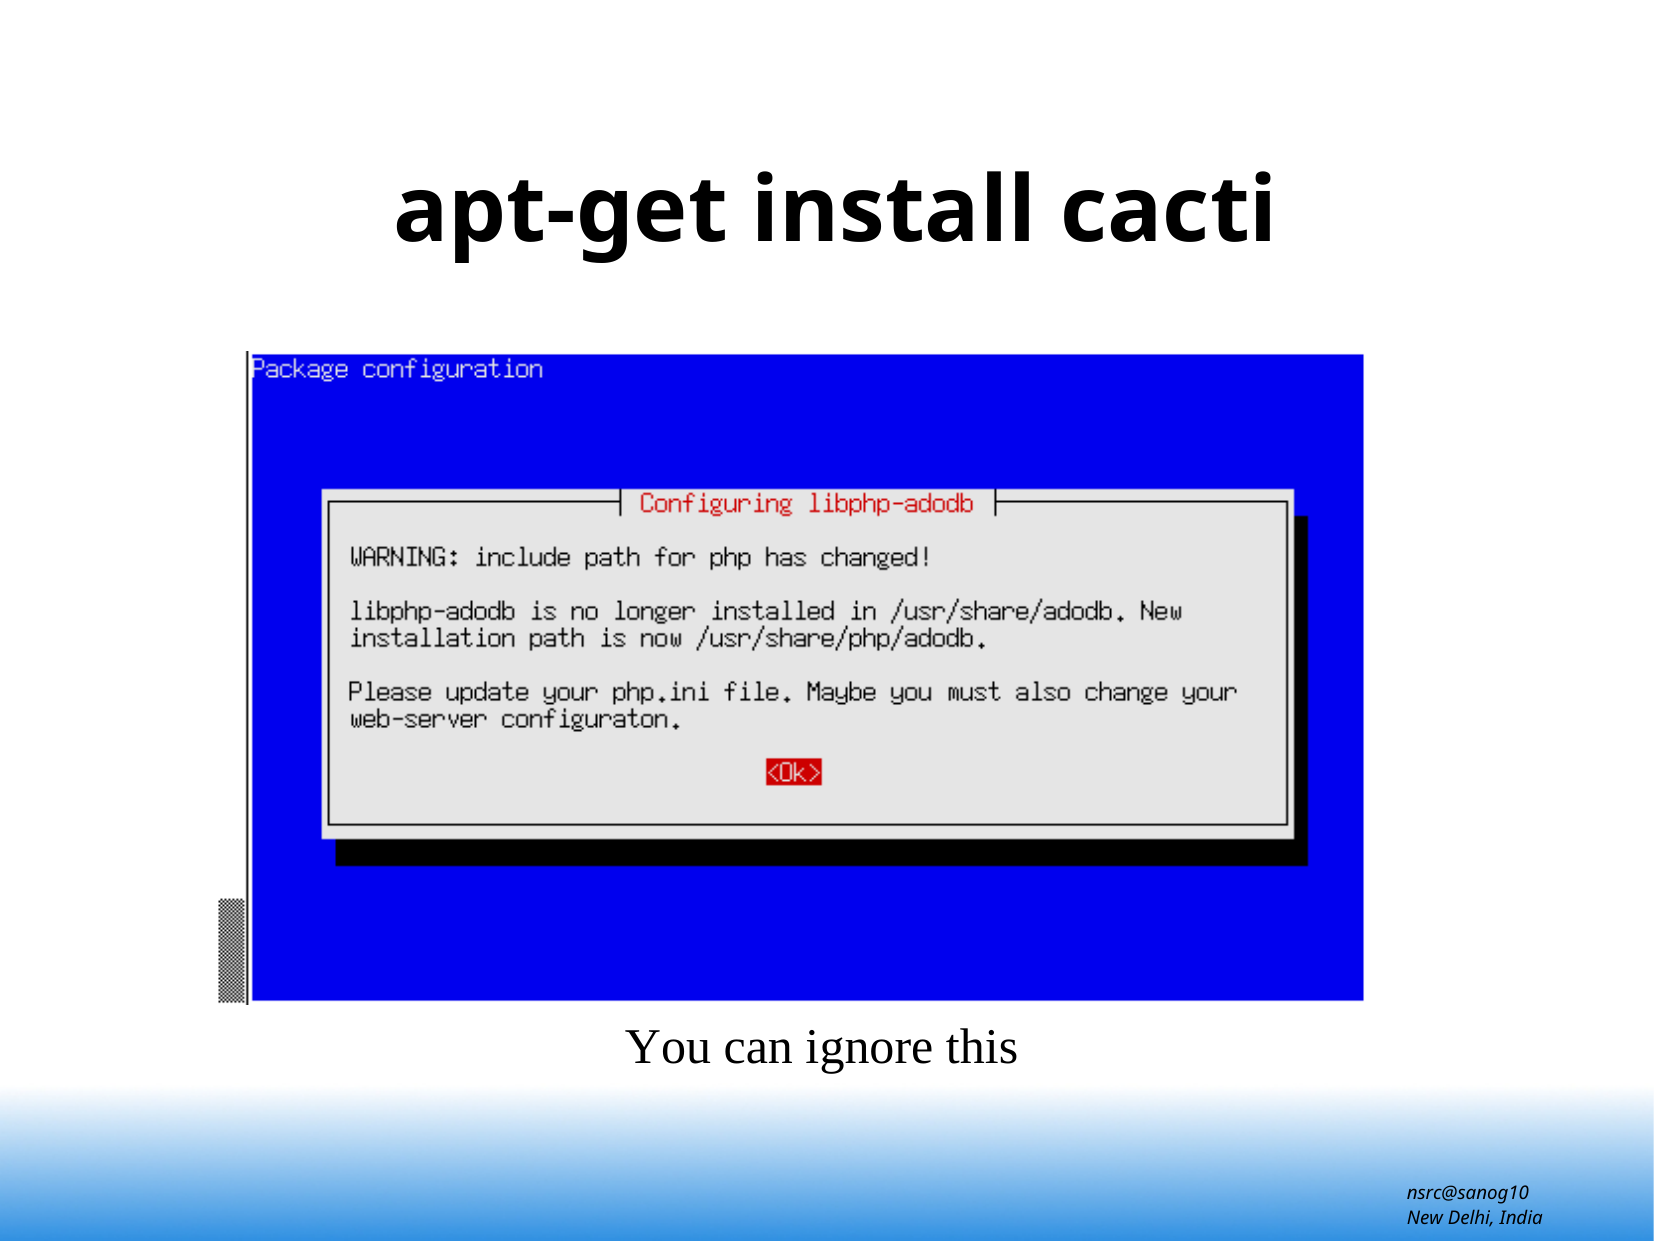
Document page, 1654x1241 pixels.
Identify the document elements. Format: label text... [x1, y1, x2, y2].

picture [217, 351, 1368, 1005]
title apt-get install cacti [121, 102, 1534, 310]
picture [0, 1083, 1654, 1241]
text_box You can ignore this [624, 1018, 1019, 1088]
